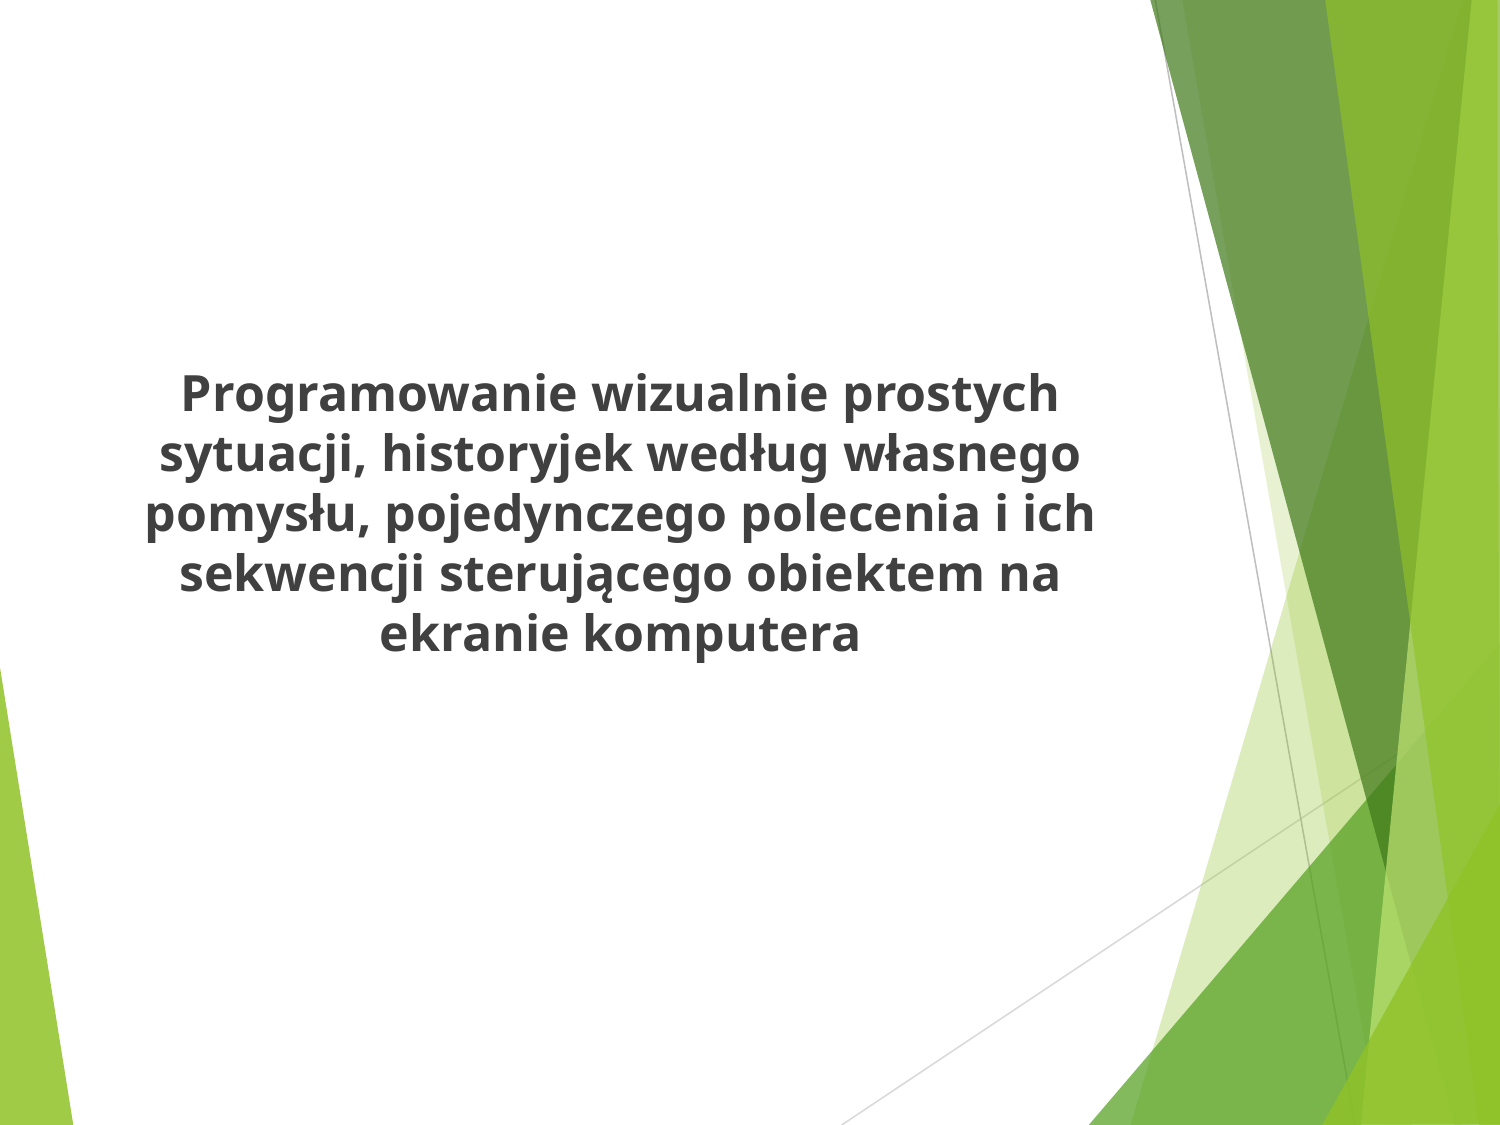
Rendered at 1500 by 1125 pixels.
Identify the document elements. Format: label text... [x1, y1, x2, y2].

list Programowanie wizualnie prostych sytuacji, historyjek według własnego pomysłu, pojedynczego polecenia i ich sekwencji sterującego obiektem na ekranie komputera [99, 354, 1142, 992]
